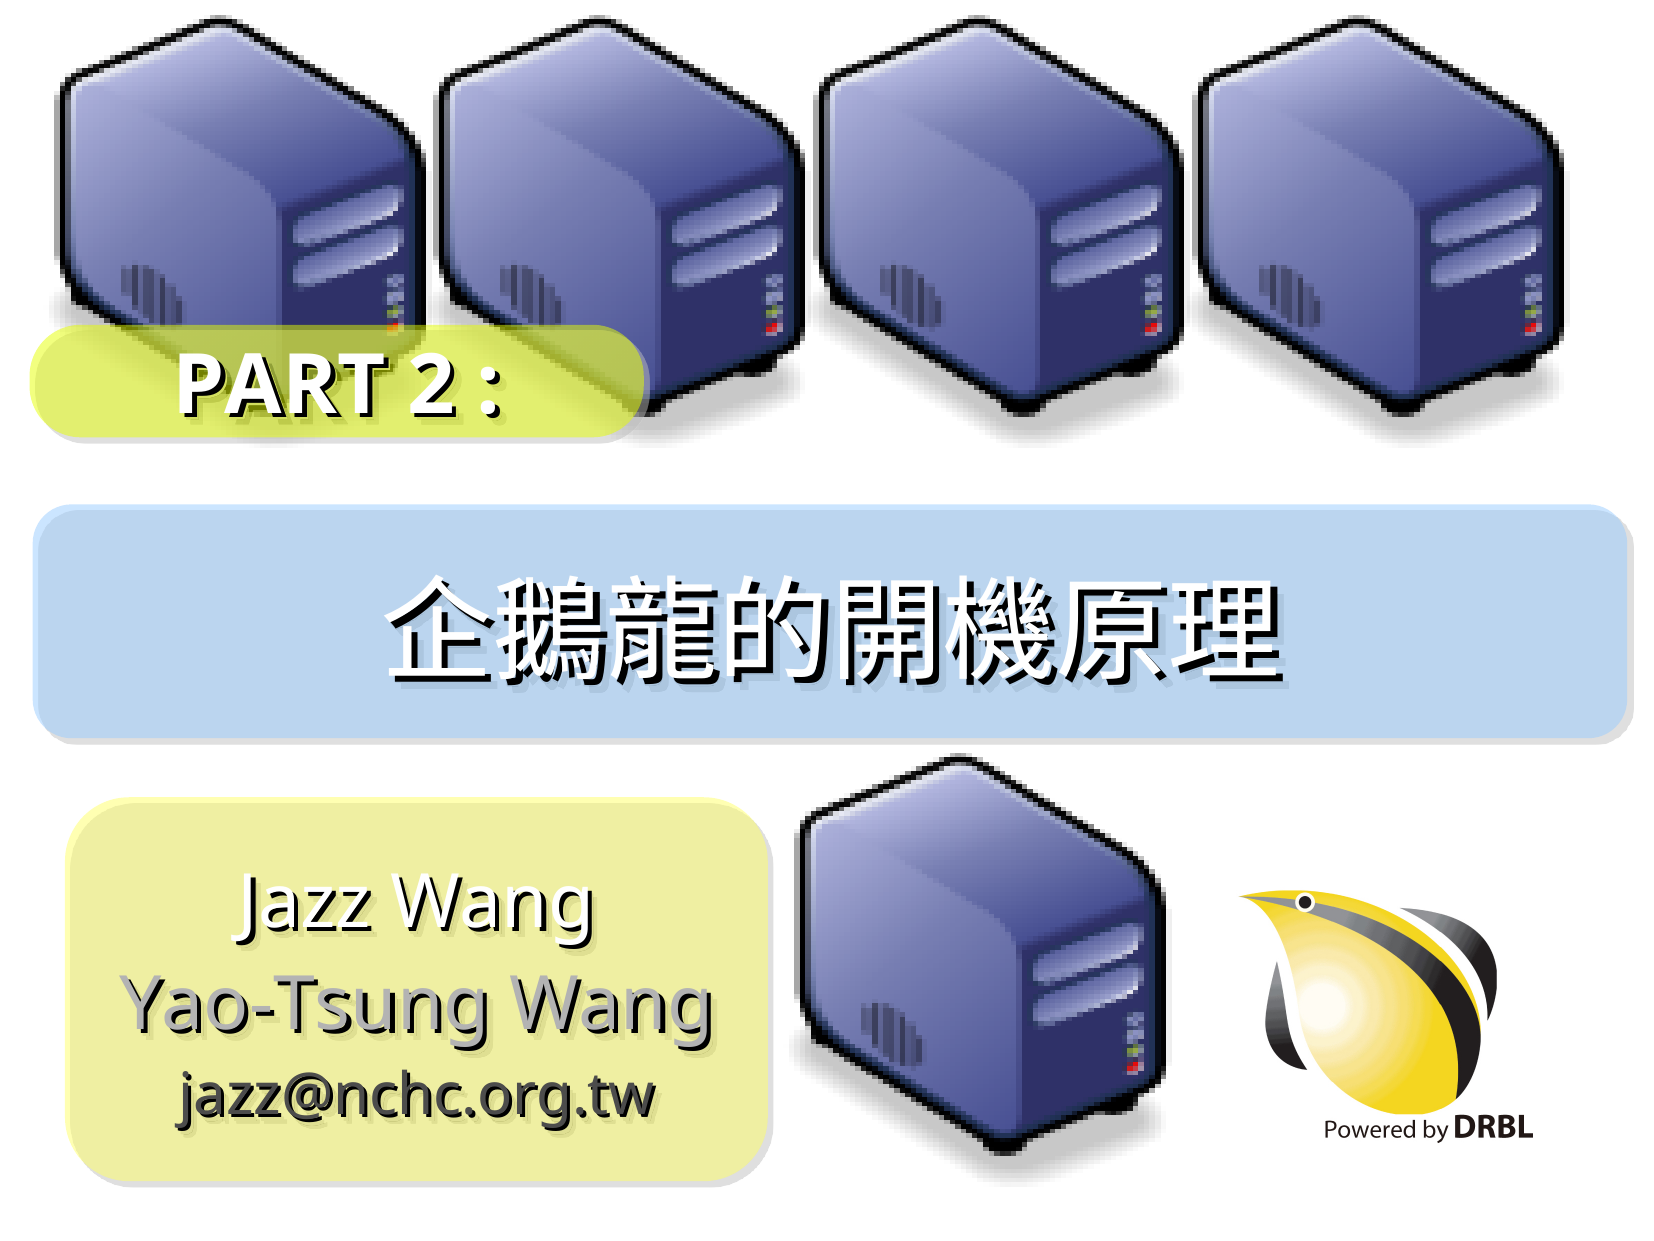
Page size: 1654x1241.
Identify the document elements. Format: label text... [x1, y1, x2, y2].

picture [27, 2, 1609, 502]
picture [767, 740, 1211, 1241]
text_box PART 2 : [29, 324, 644, 438]
text_box Jazz Wang Yao-Tsung Wang jazz@nchc.org.tw [64, 797, 768, 1182]
picture [1224, 874, 1548, 1152]
text_box 企鵝龍的開機原理 [32, 504, 1628, 739]
